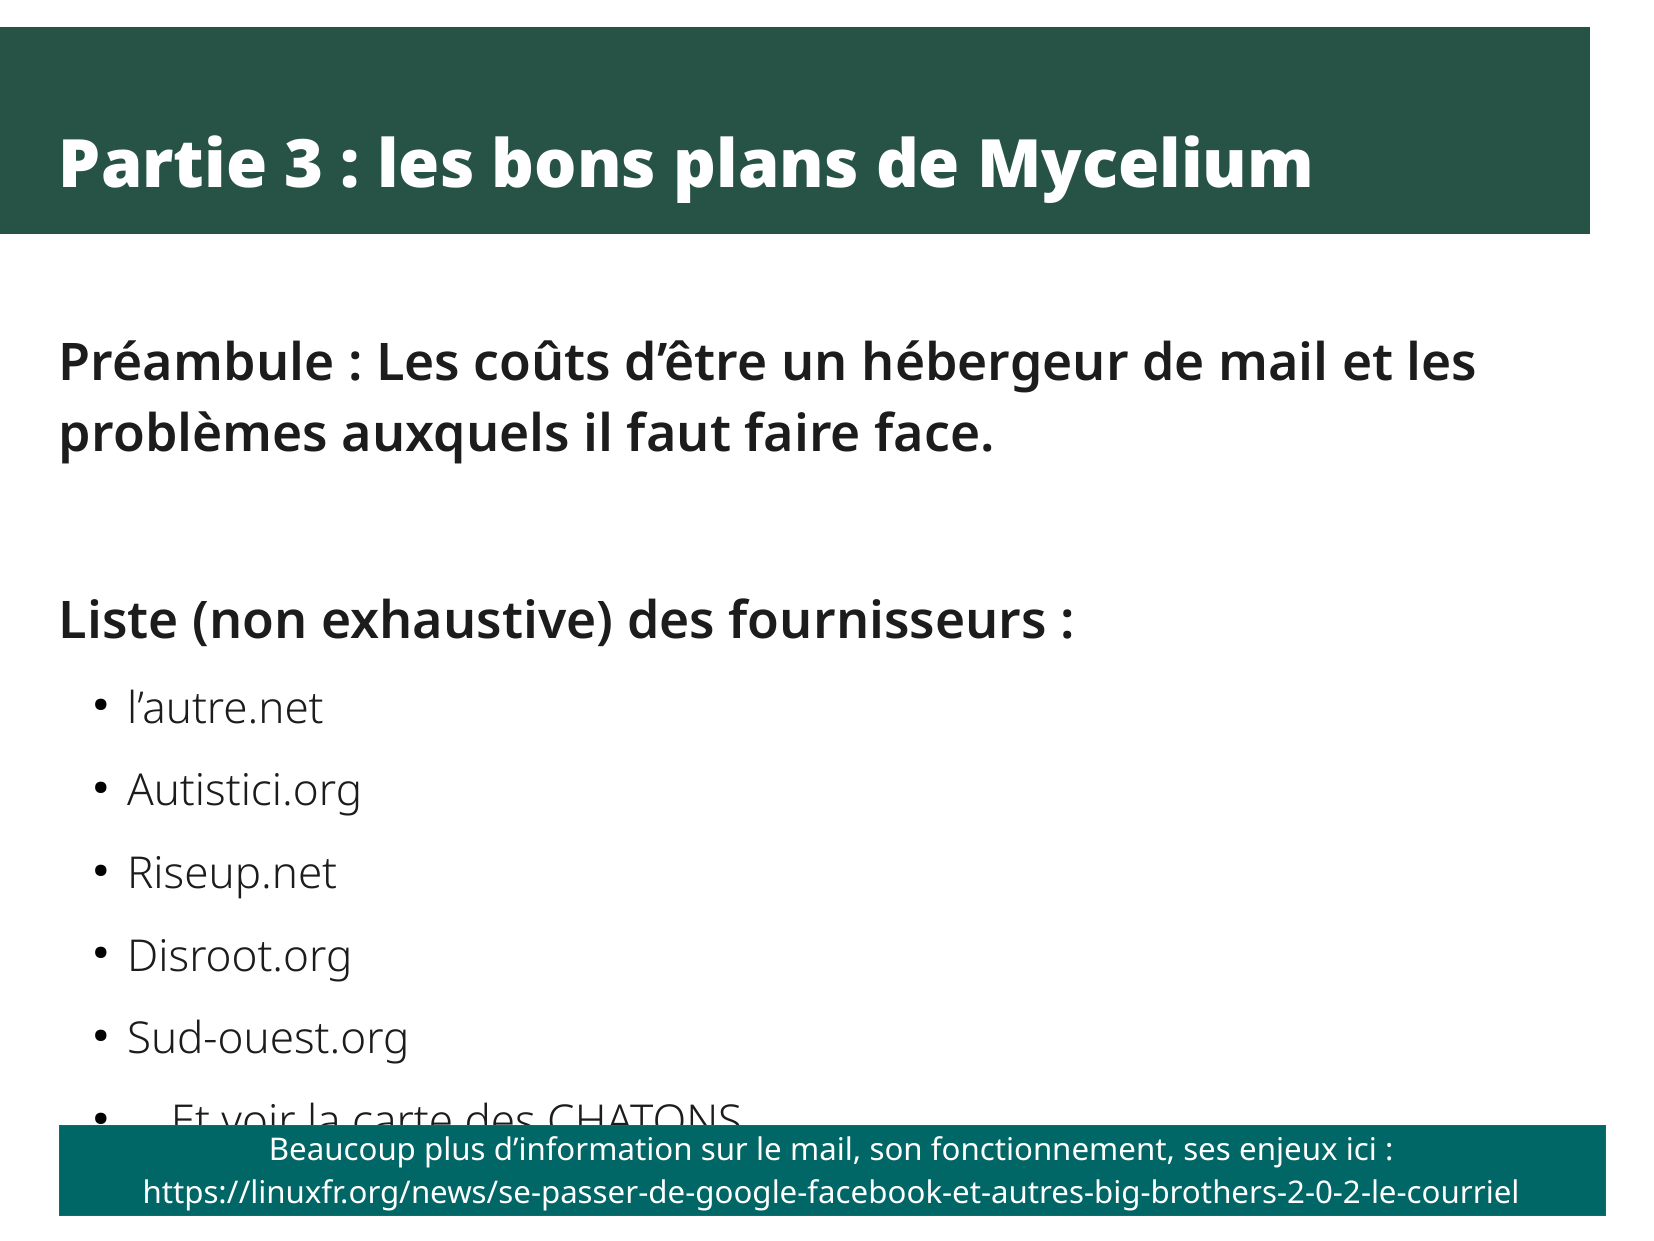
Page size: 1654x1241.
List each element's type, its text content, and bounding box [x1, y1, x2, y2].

title Partie 3 : les bons plans de Mycelium [59, 59, 1595, 207]
list Préambule : Les coûts d’être un hébergeur de mail et les problèmes auxquels il faut faire face. Liste (non exhaustive) des fournisseurs : l’autre.net Autistici.org Riseup.net Disroot.org Sud-ouest.org … Et voir la carte des CHATONS [59, 324, 1565, 1125]
text_box Beaucoup plus d’information sur le mail, son fonctionnement, ses enjeux ici : https://linuxfr.org/news/se-passer-de-google-facebook-et-autres-big-brothers-2-0-2-le-courriel [59, 1125, 1606, 1216]
